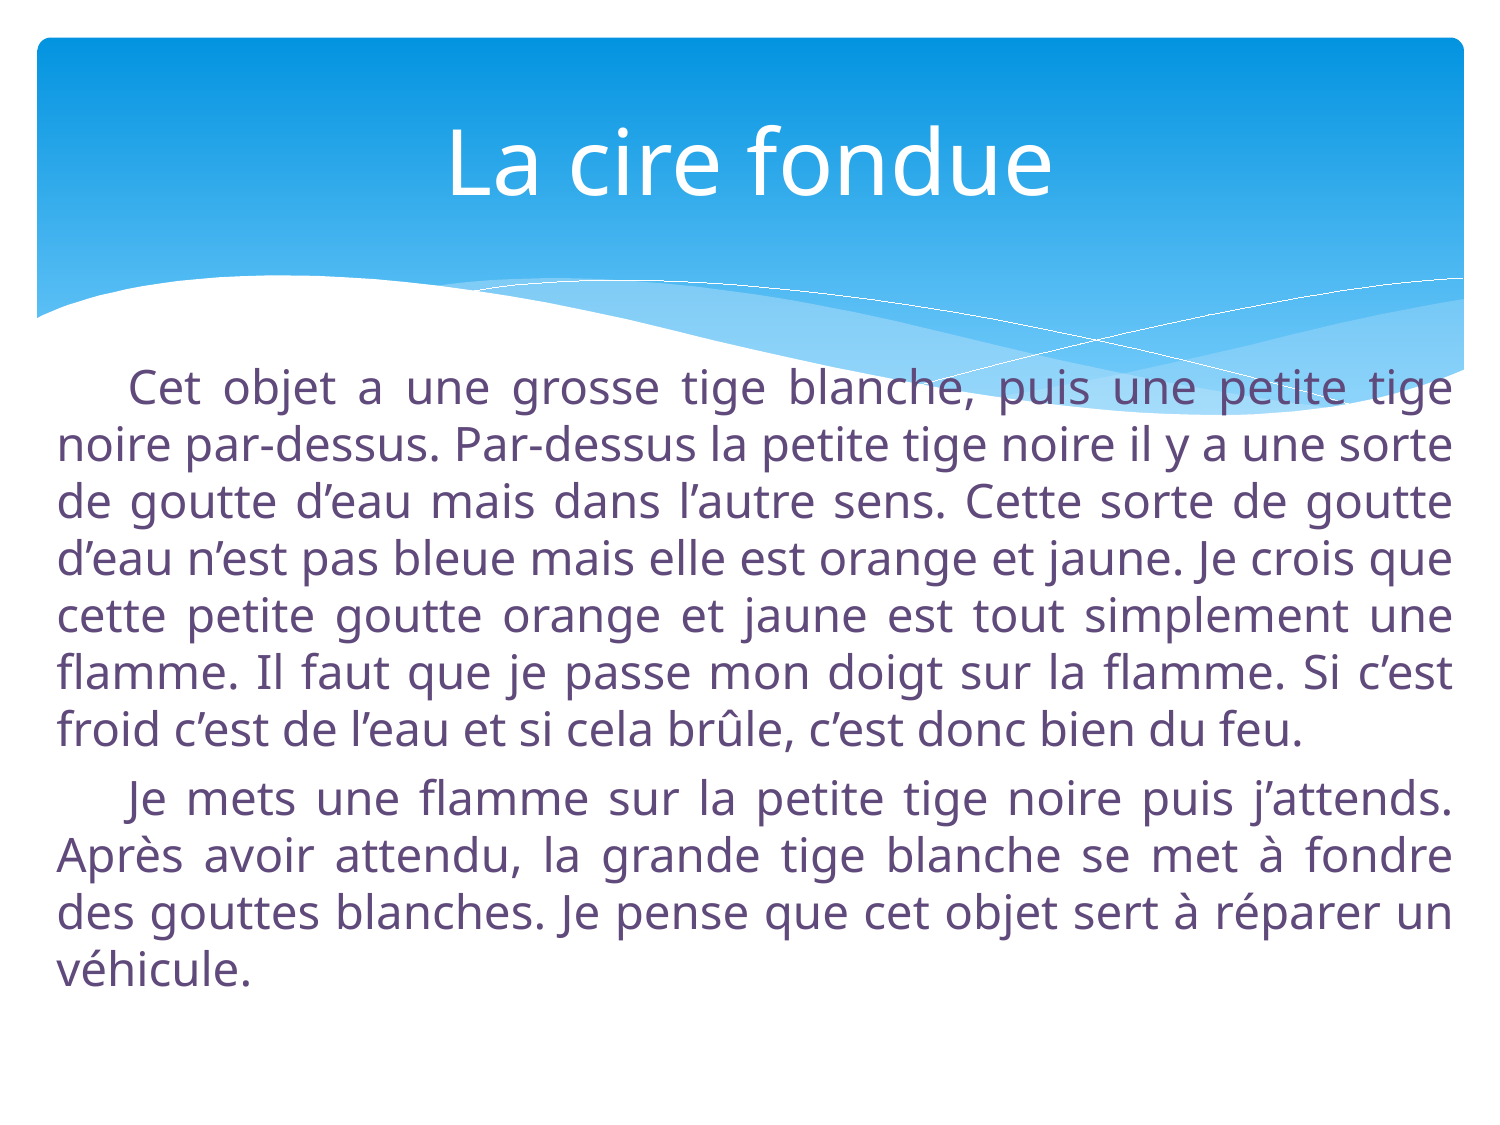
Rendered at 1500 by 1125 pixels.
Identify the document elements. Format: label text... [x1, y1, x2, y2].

list Cet objet a une grosse tige blanche, puis une petite tige noire par-dessus. Par-dessus la petite tige noire il y a une sorte de goutte d’eau mais dans l’autre sens. Cette sorte de goutte d’eau n’est pas bleue mais elle est orange et jaune. Je crois que cette petite goutte orange et jaune est tout simplement une flamme. Il faut que je passe mon doigt sur la flamme. Si c’est froid c’est de l’eau et si cela brûle, c’est donc bien du feu. Je mets une flamme sur la petite tige noire puis j’attends. Après avoir attendu, la grande tige blanche se met à fondre des gouttes blanches. Je pense que cet objet sert à réparer un véhicule. [41, 349, 1471, 1059]
title La cire fondue [75, 55, 1426, 262]
